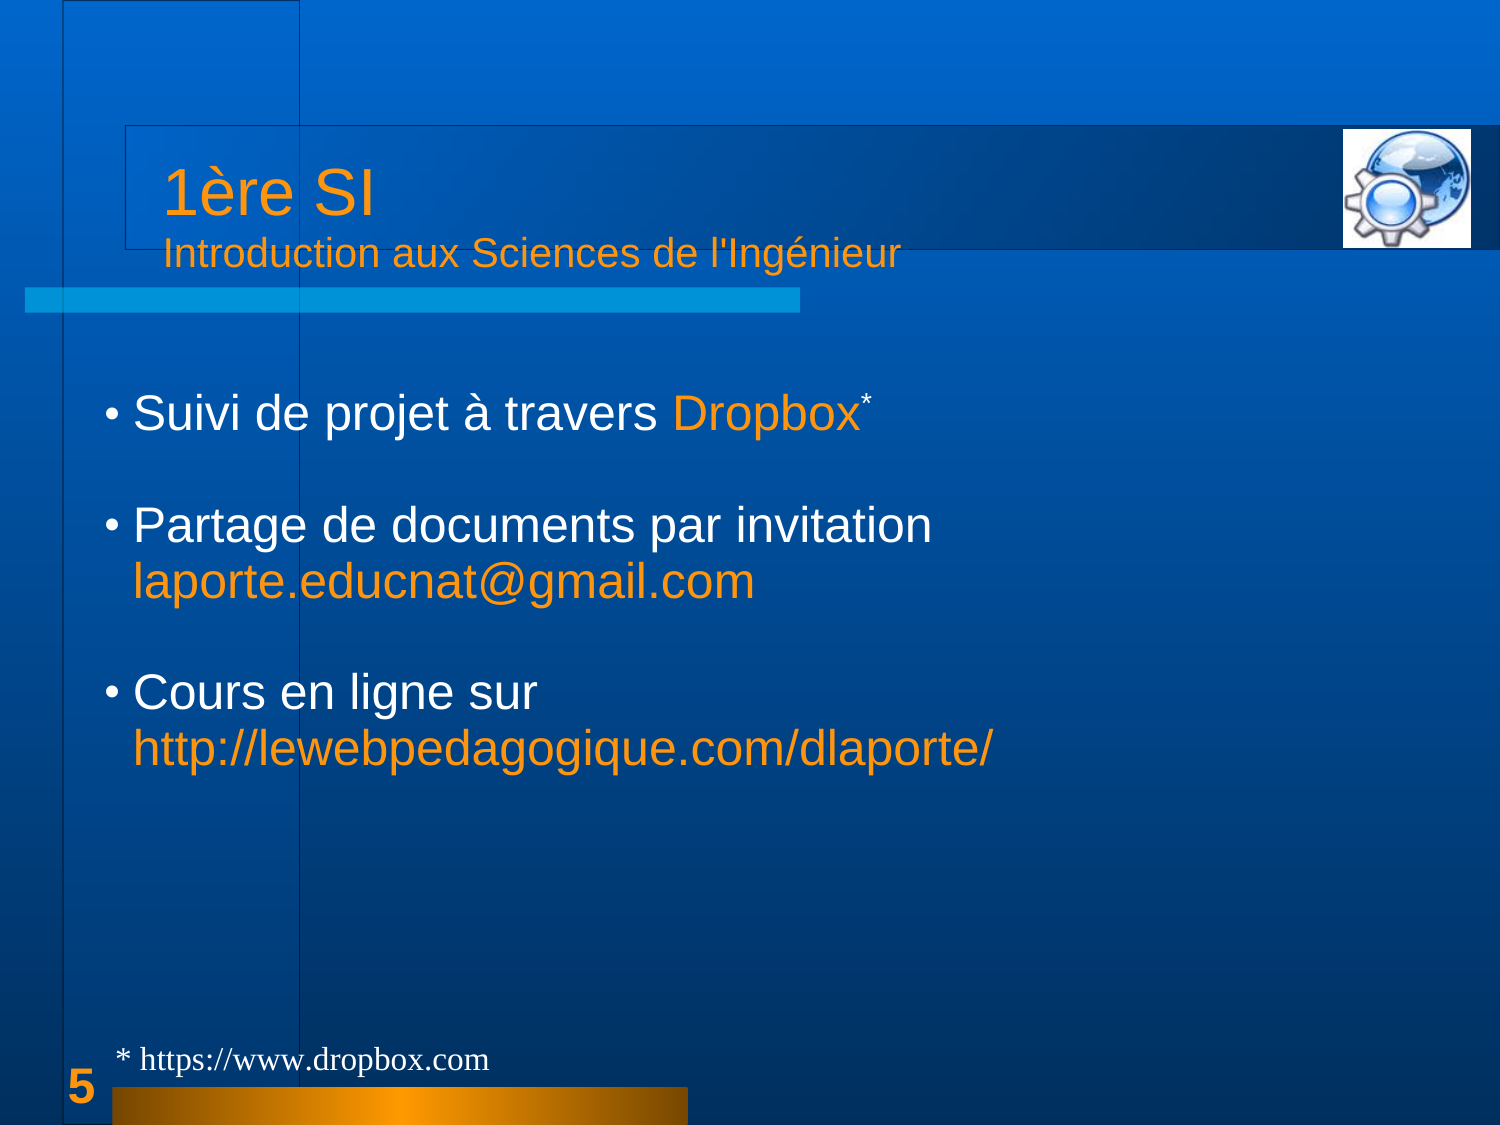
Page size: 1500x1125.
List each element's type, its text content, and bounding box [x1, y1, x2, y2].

picture [1343, 129, 1471, 248]
text_box Suivi de projet à travers Dropbox* Partage de documents par invitation laporte.educnat@gmail.com Cours en ligne sur http://lewebpedagogique.com/dlaporte/ [88, 378, 1418, 900]
text_box * https://www.dropbox.com [100, 1033, 1400, 1087]
